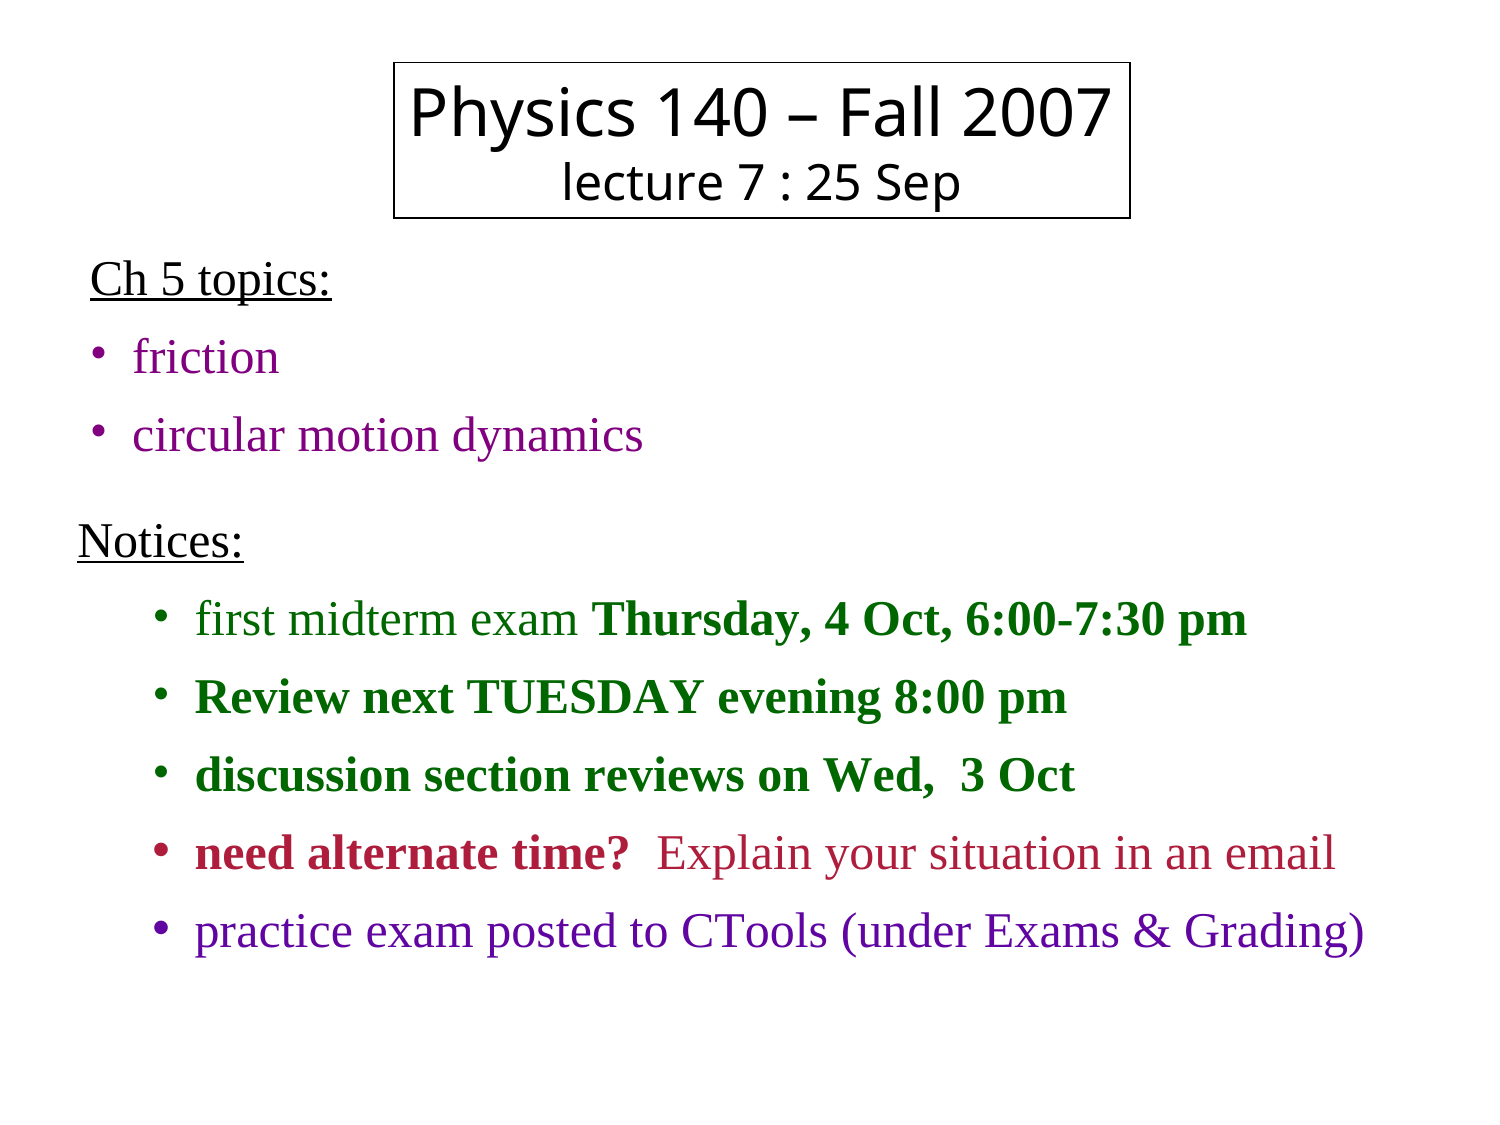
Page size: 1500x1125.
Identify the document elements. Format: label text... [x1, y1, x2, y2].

text_box Physics 140 – Fall 2007 lecture 7 : 25 Sep [394, 62, 1130, 218]
text_box Notices: first midterm exam Thursday, 4 Oct, 6:00-7:30 pm Review next TUESDAY evening 8:00 pm discussion section reviews on Wed, 3 Oct need alternate time? Explain your situation in an email practice exam posted to CTools (under Exams & Grading) [62, 499, 1413, 966]
text_box Ch 5 topics: friction circular motion dynamics [75, 237, 1426, 469]
